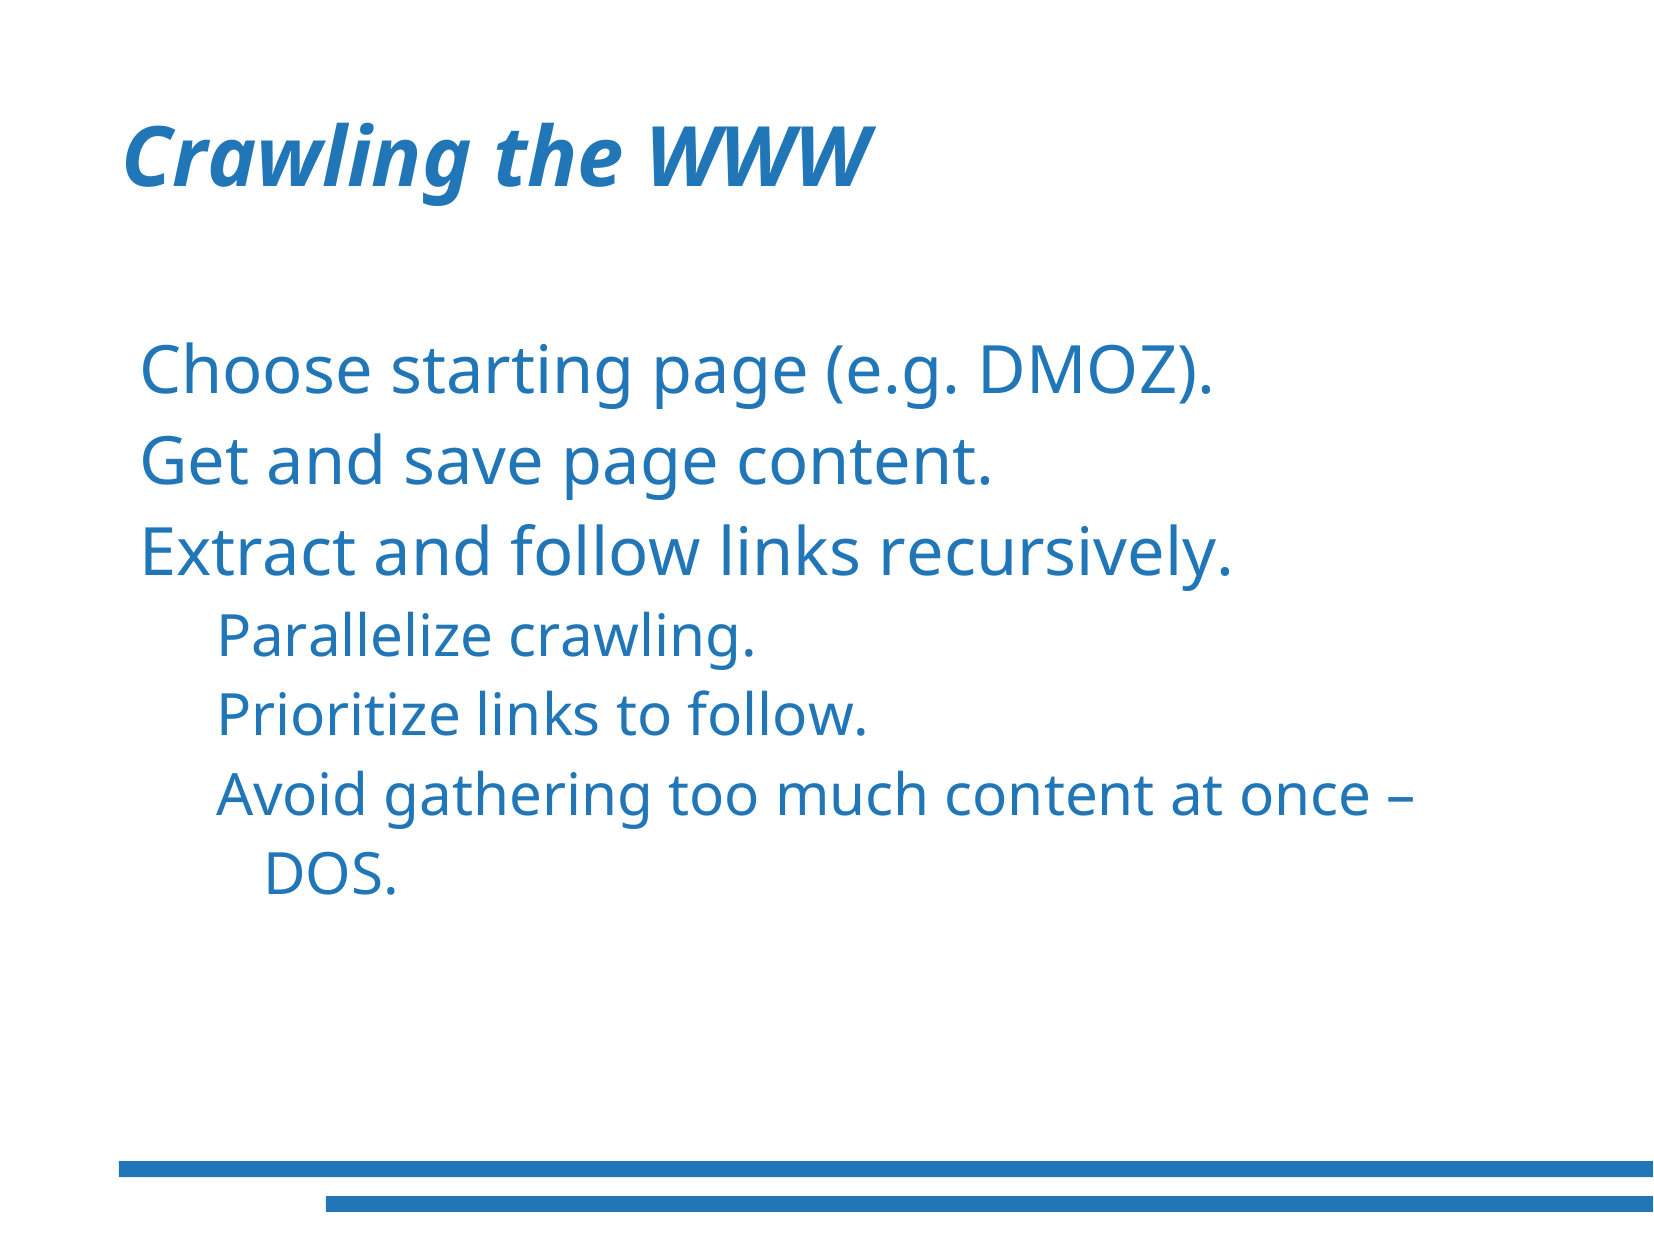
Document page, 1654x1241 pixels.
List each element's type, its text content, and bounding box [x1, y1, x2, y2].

list Choose starting page (e.g. DMOZ). Get and save page content. Extract and follow links recursively. Parallelize crawling. Prioritize links to follow. Avoid gathering too much content at once – DOS. [121, 322, 1561, 1133]
title Crawling the WWW [121, 50, 1534, 258]
